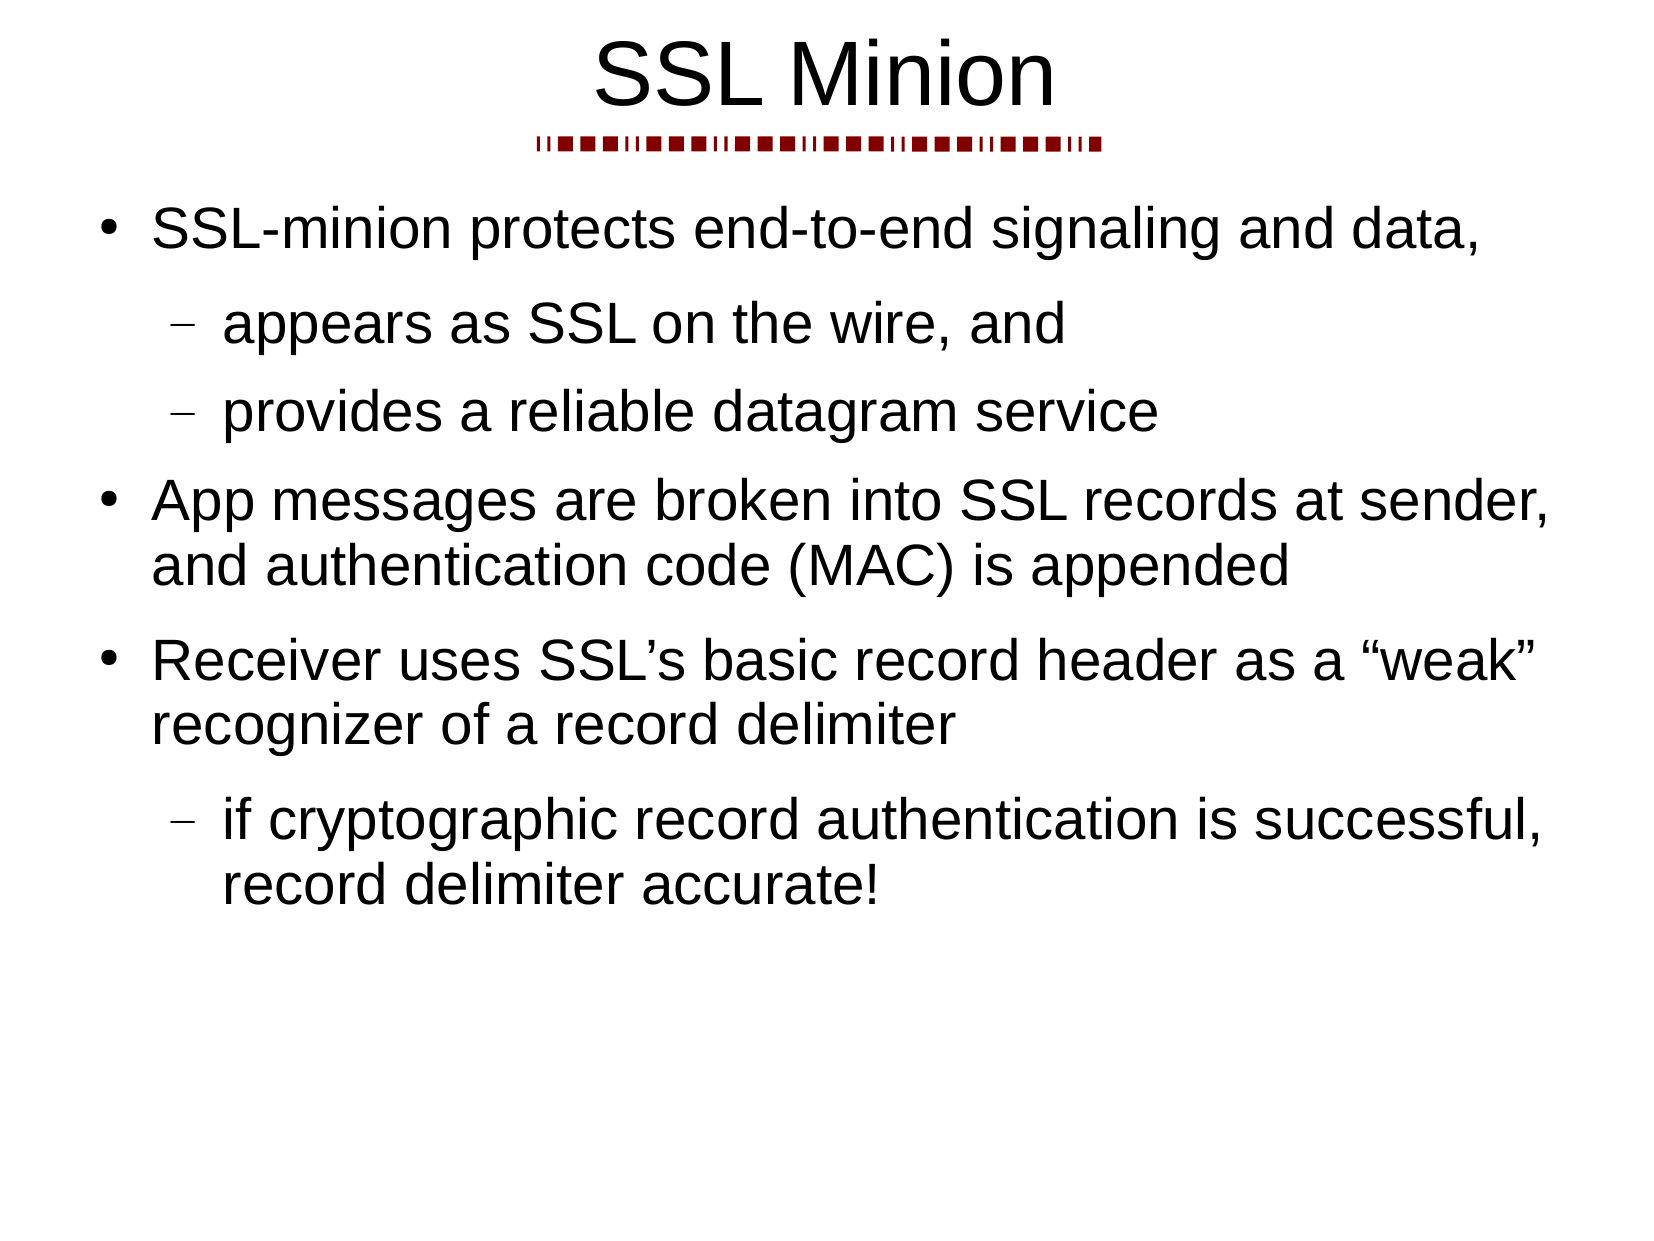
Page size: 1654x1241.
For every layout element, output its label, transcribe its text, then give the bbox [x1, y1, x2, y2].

title SSL Minion [75, 0, 1576, 147]
list SSL-minion protects end-to-end signaling and data, appears as SSL on the wire, and provides a reliable datagram service App messages are broken into SSL records at sender, and authentication code (MAC) is appended Receiver uses SSL’s basic record header as a “weak” recognizer of a record delimiter if cryptographic record authentication is successful, record delimiter accurate! [80, 195, 1570, 1163]
